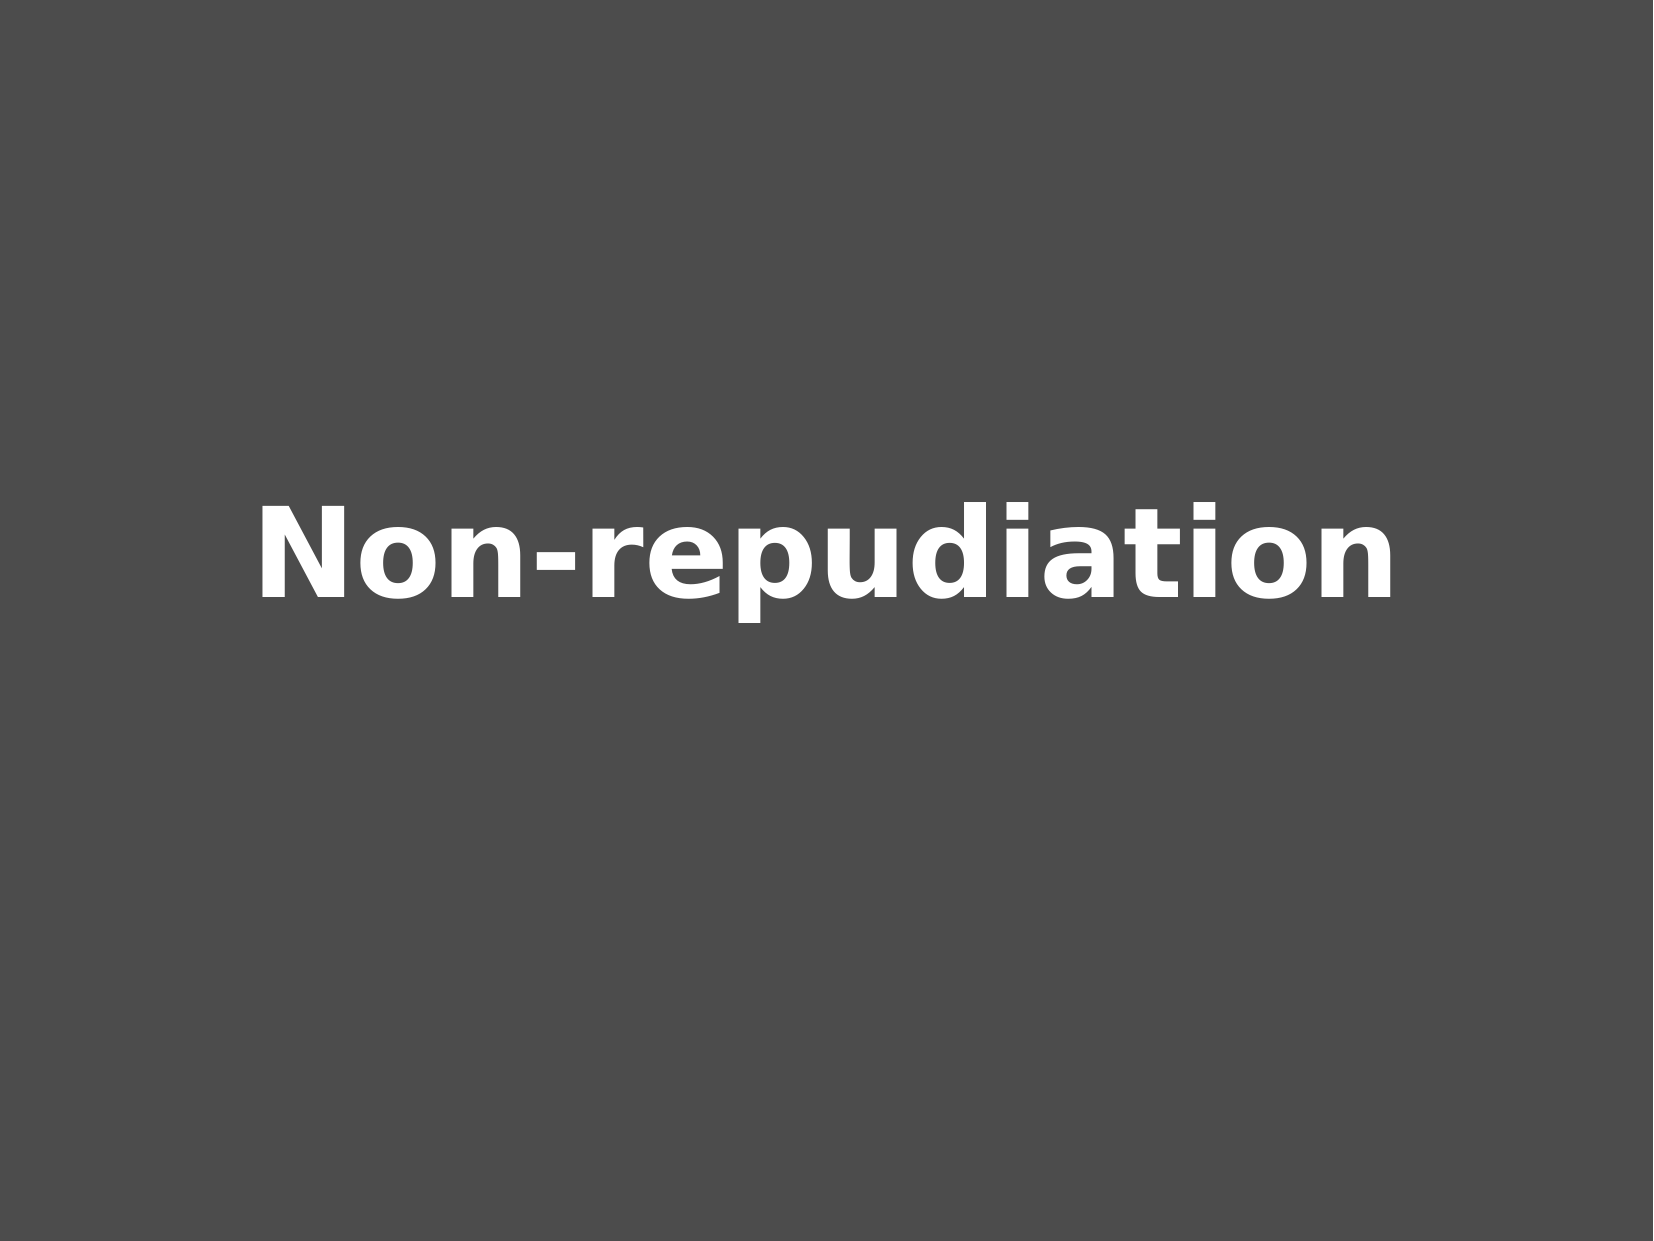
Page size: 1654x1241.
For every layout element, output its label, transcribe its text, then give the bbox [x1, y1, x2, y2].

text_box Non-repudiation [0, 474, 1653, 635]
